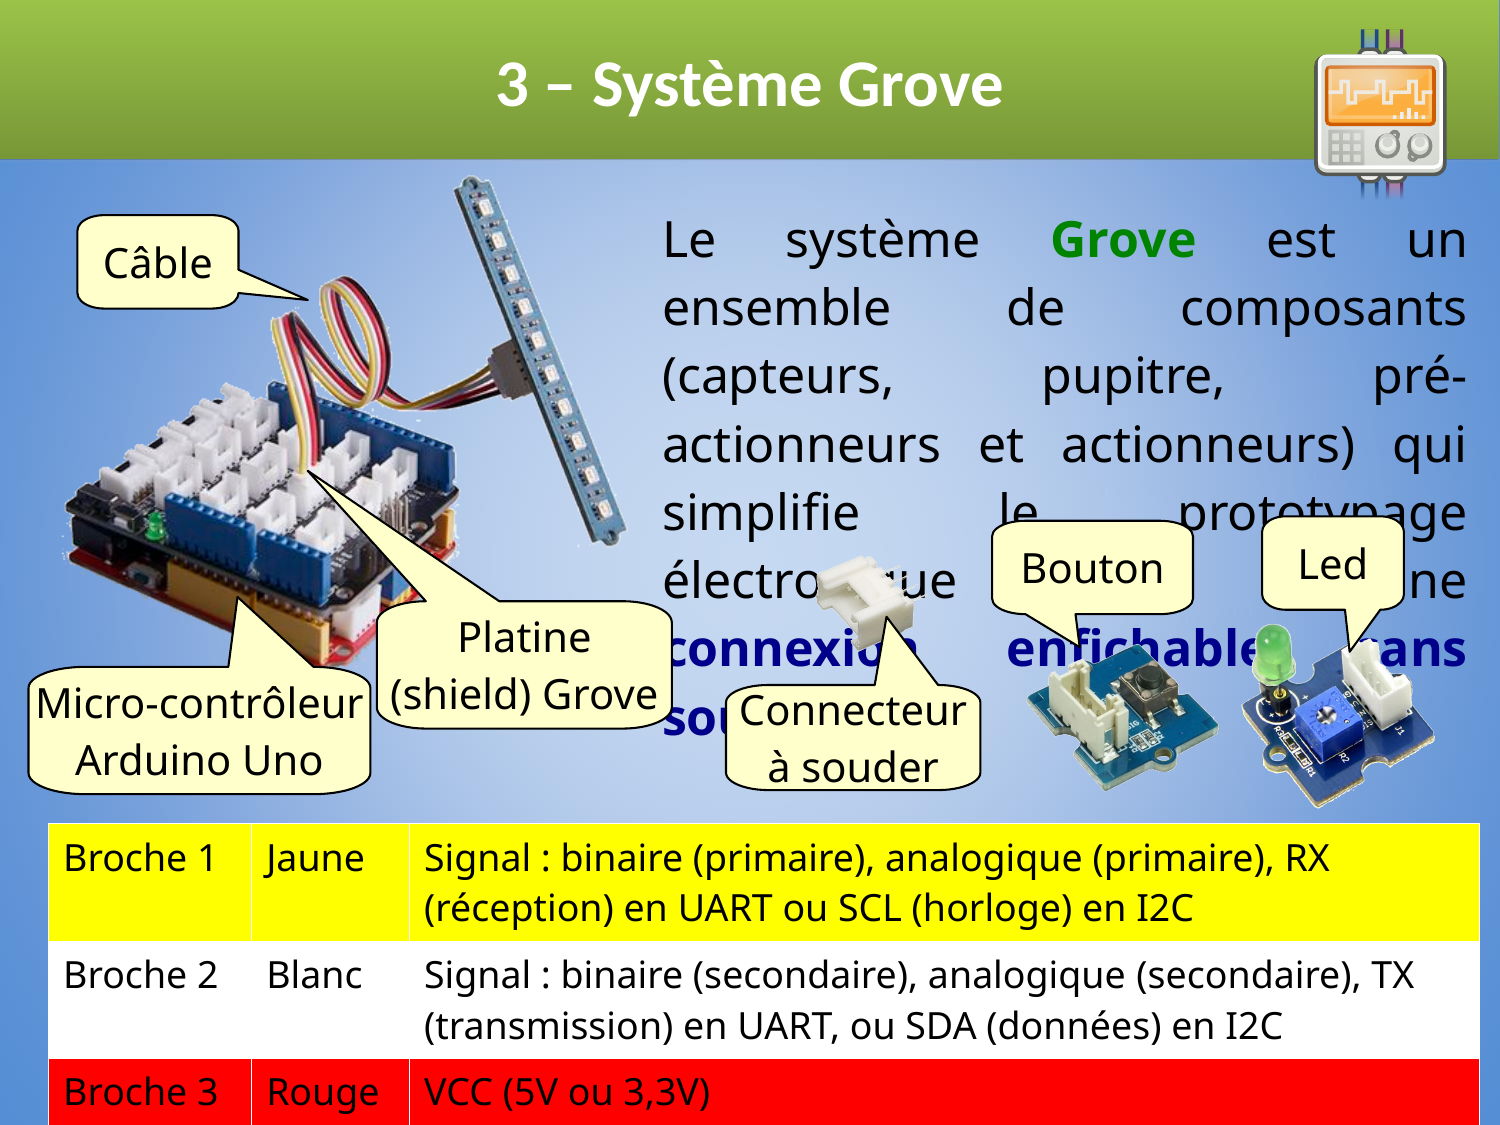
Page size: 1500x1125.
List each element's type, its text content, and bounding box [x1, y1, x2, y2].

text_box Connecteur à souder [726, 616, 981, 791]
text_box Bouton [992, 520, 1193, 648]
table_cell Blanc [252, 942, 409, 1058]
table_header Jaune [252, 824, 409, 941]
table_header Broche 1 [49, 824, 251, 941]
table_header Signal : binaire (primaire), analogique (primaire), RX (réception) en UART ou SCL (horloge) en I2C [410, 824, 1479, 941]
table_cell Rouge [252, 1059, 409, 1125]
text_box Led [1262, 516, 1404, 652]
text_box Micro-contrôleur Arduino Uno [28, 596, 371, 795]
table_cell VCC (5V ou 3,3V) [410, 1059, 1479, 1125]
picture [0, 29, 1500, 1125]
text_box Le système Grove est un ensemble de composants (capteurs, pupitre, pré-actionneurs et actionneurs) qui simplifie le prototypage électronique grâce à une connexion enfichable sans soudure. [648, 196, 1483, 512]
text_box Platine (shield) Grove [307, 470, 672, 729]
table_cell Broche 3 [49, 1059, 251, 1125]
table_cell Signal : binaire (secondaire), analogique (secondaire), TX (transmission) en UART, ou SDA (données) en I2C [410, 942, 1479, 1058]
text_box Câble [77, 215, 308, 309]
table_cell Broche 2 [49, 942, 251, 1058]
text_box 3 – Système Grove [0, 0, 1500, 159]
